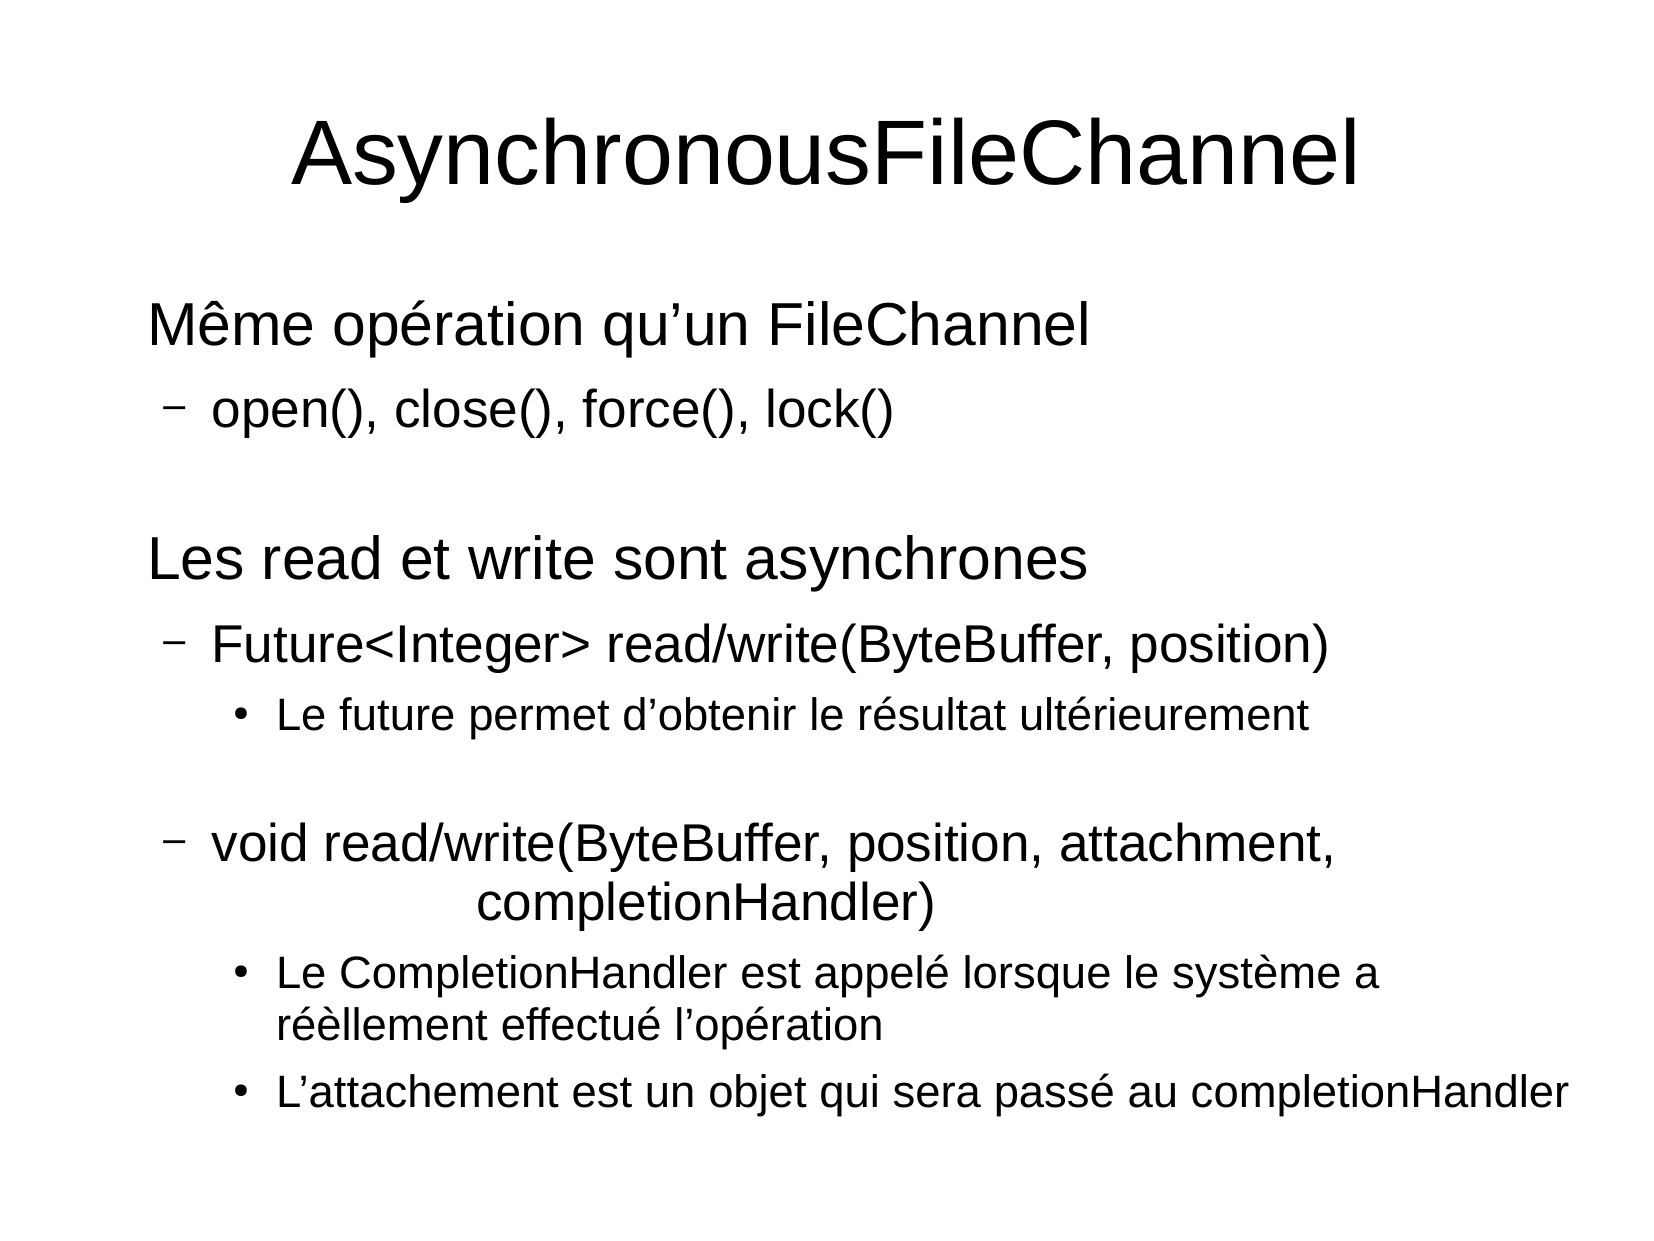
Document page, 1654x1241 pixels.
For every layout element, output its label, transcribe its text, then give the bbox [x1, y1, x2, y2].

list Même opération qu’un FileChannel open(), close(), force(), lock() Les read et write sont asynchrones Future<Integer> read/write(ByteBuffer, position) Le future permet d’obtenir le résultat ultérieurement void read/write(ByteBuffer, position, attachment, completionHandler) Le CompletionHandler est appelé lorsque le système a réèllement effectué l’opération L’attachement est un objet qui sera passé au completionHandler [82, 290, 1571, 1156]
title AsynchronousFileChannel [82, 49, 1571, 257]
